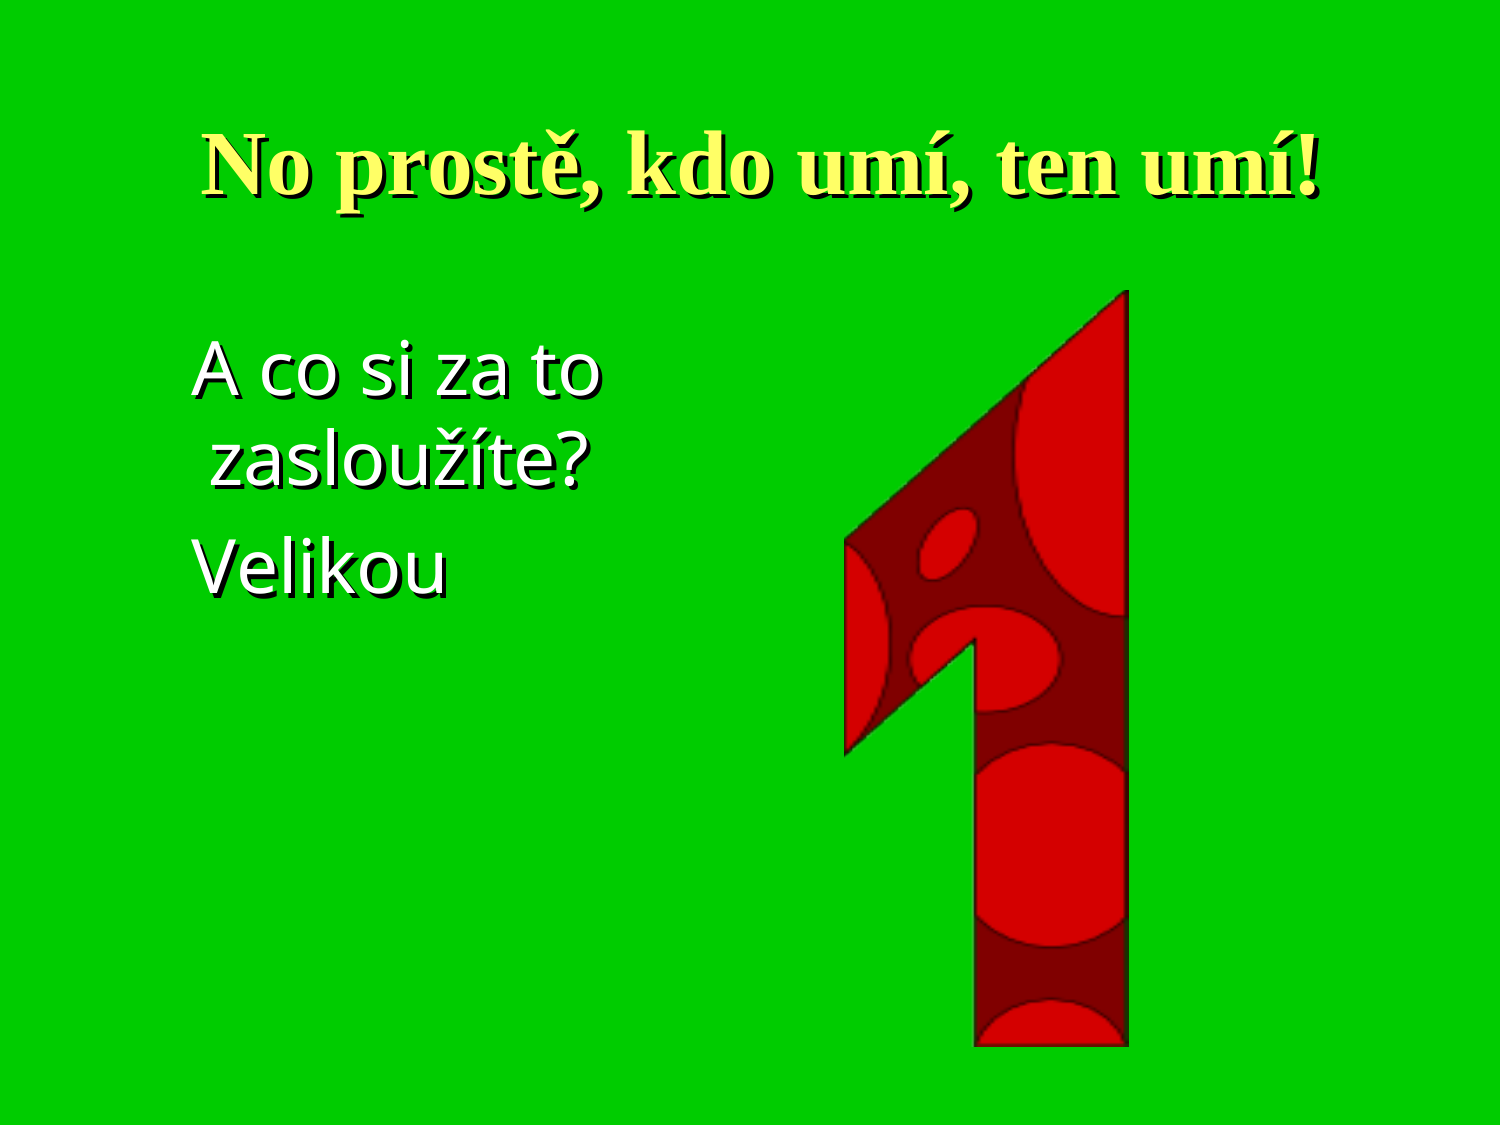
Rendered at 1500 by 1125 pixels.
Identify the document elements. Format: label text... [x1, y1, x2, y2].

list A co si za to zasloužíte? Velikou [137, 312, 782, 1000]
picture [844, 290, 1129, 1047]
title No prostě, kdo umí, ten umí! [75, 40, 1451, 276]
